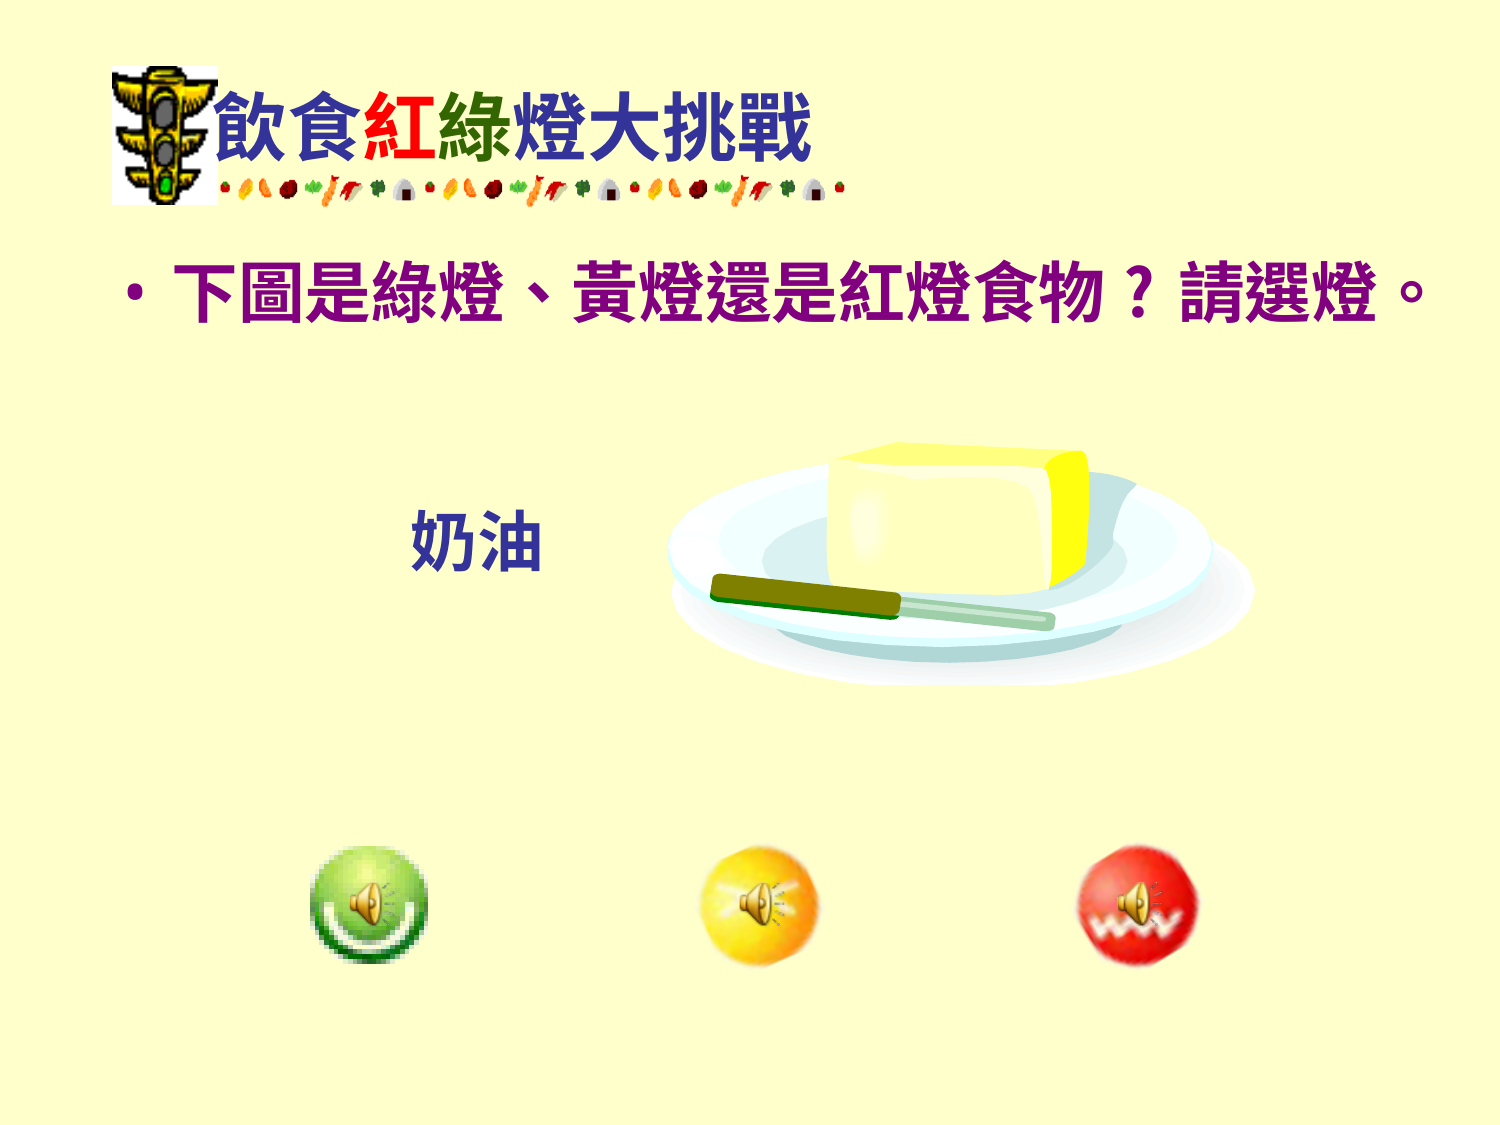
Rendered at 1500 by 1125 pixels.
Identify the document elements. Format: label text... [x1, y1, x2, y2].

text_box 奶油 [395, 491, 559, 588]
text_box 飲食紅綠燈大挑戰 [194, 78, 868, 173]
picture [1048, 817, 1231, 992]
picture [301, 846, 443, 964]
picture [667, 432, 1266, 685]
picture [112, 66, 847, 209]
picture [673, 822, 850, 988]
list 下圖是綠燈、黃燈還是紅燈食物?請選燈。 [100, 243, 1436, 351]
